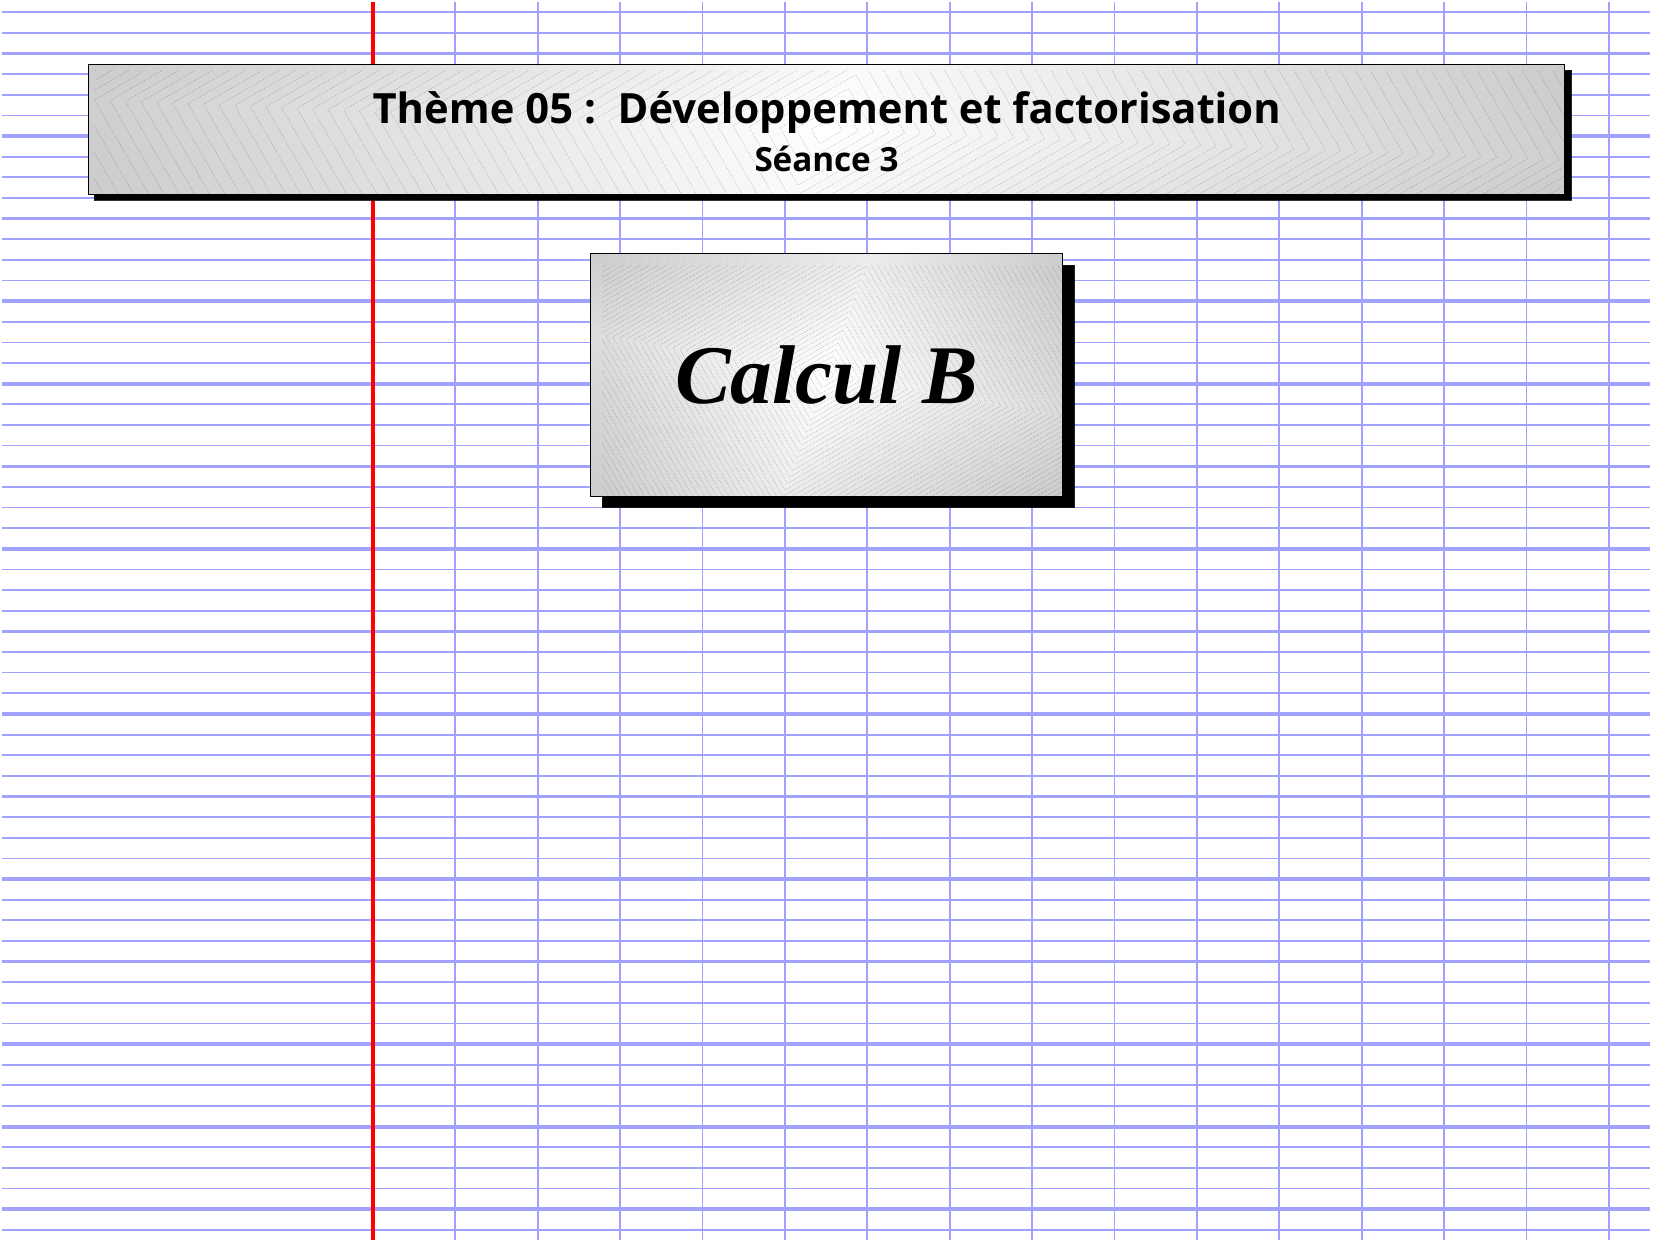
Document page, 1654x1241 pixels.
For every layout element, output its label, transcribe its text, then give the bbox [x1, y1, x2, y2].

text_box Thème 05 : Développement et factorisation Séance 3 [88, 64, 1565, 195]
picture [0, 0, 1654, 1241]
text_box Calcul B [590, 253, 1063, 497]
